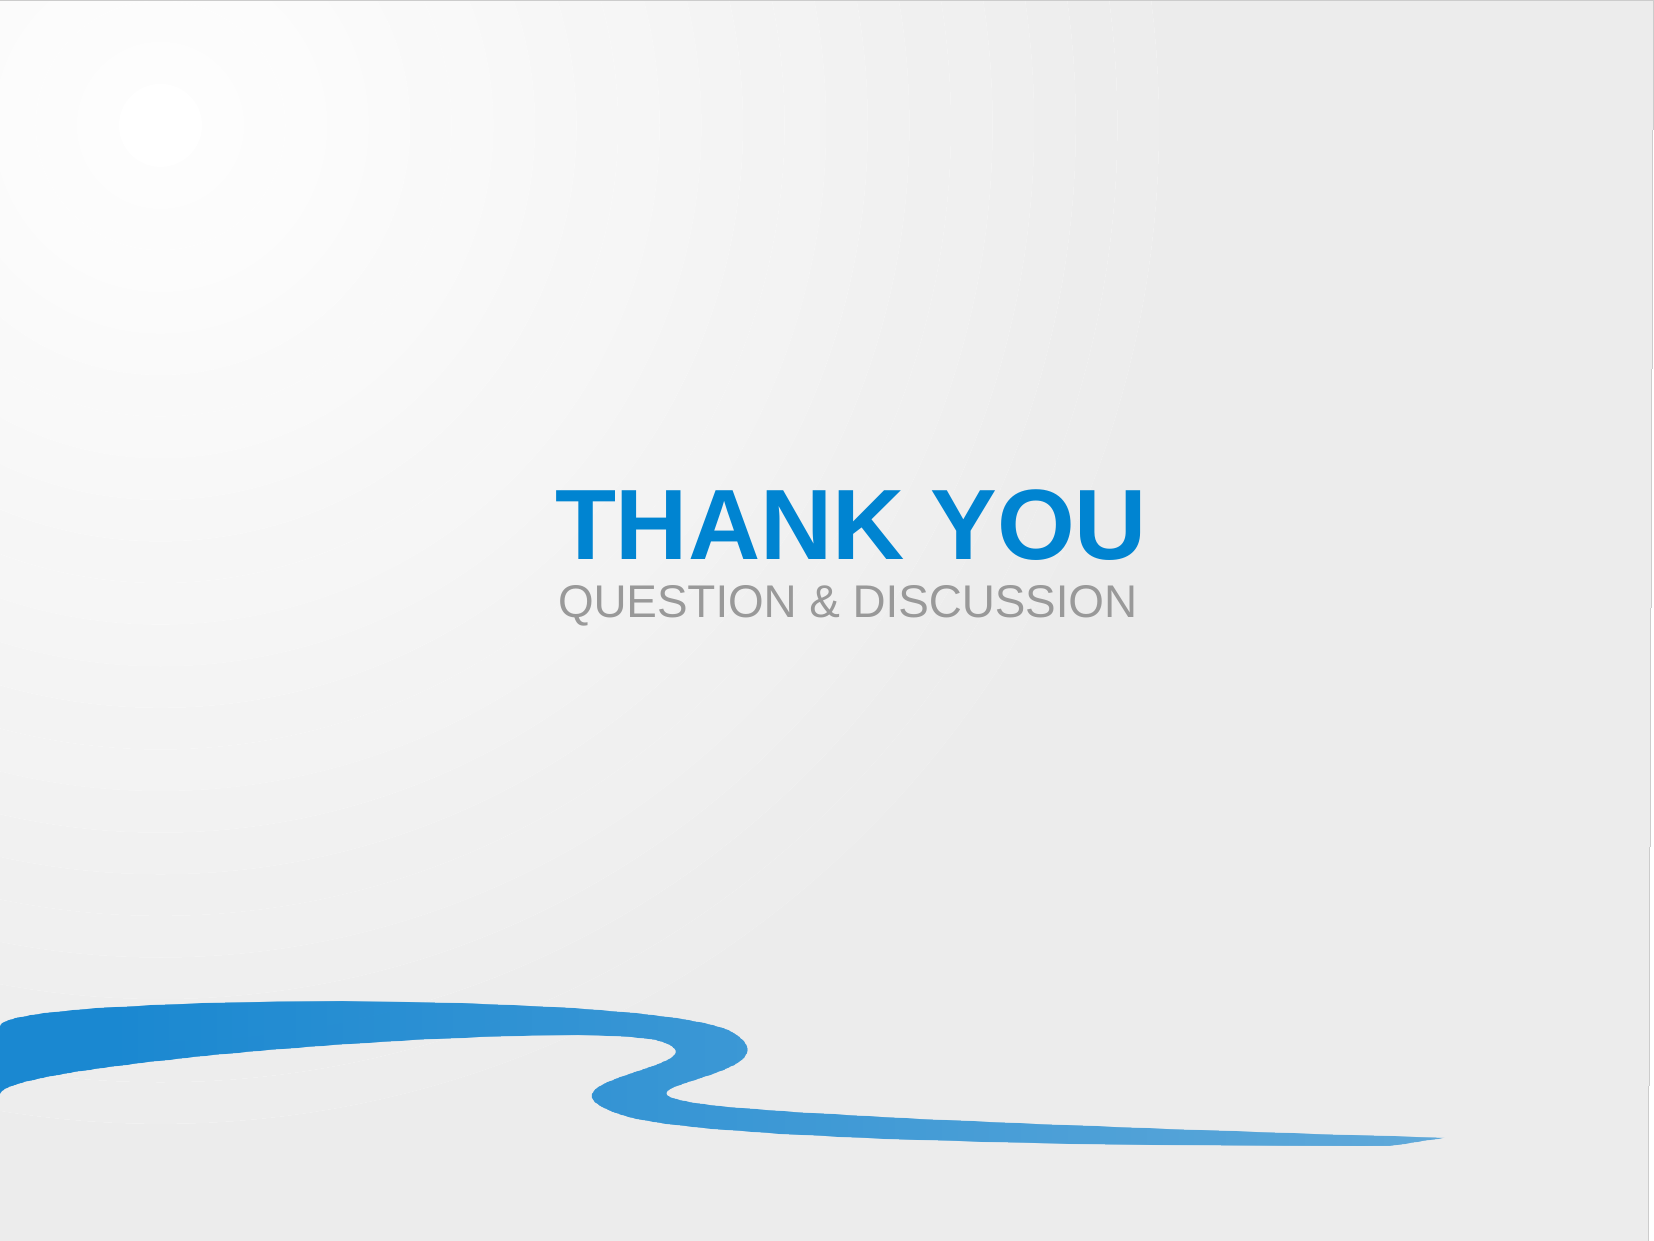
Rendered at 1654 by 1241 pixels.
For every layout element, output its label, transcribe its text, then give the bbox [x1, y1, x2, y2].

title THANK YOU [555, 440, 1456, 610]
picture [0, 1001, 1445, 1146]
title QUESTION & DISCUSSION [558, 573, 1444, 631]
text_box [0, 0, 1654, 1241]
